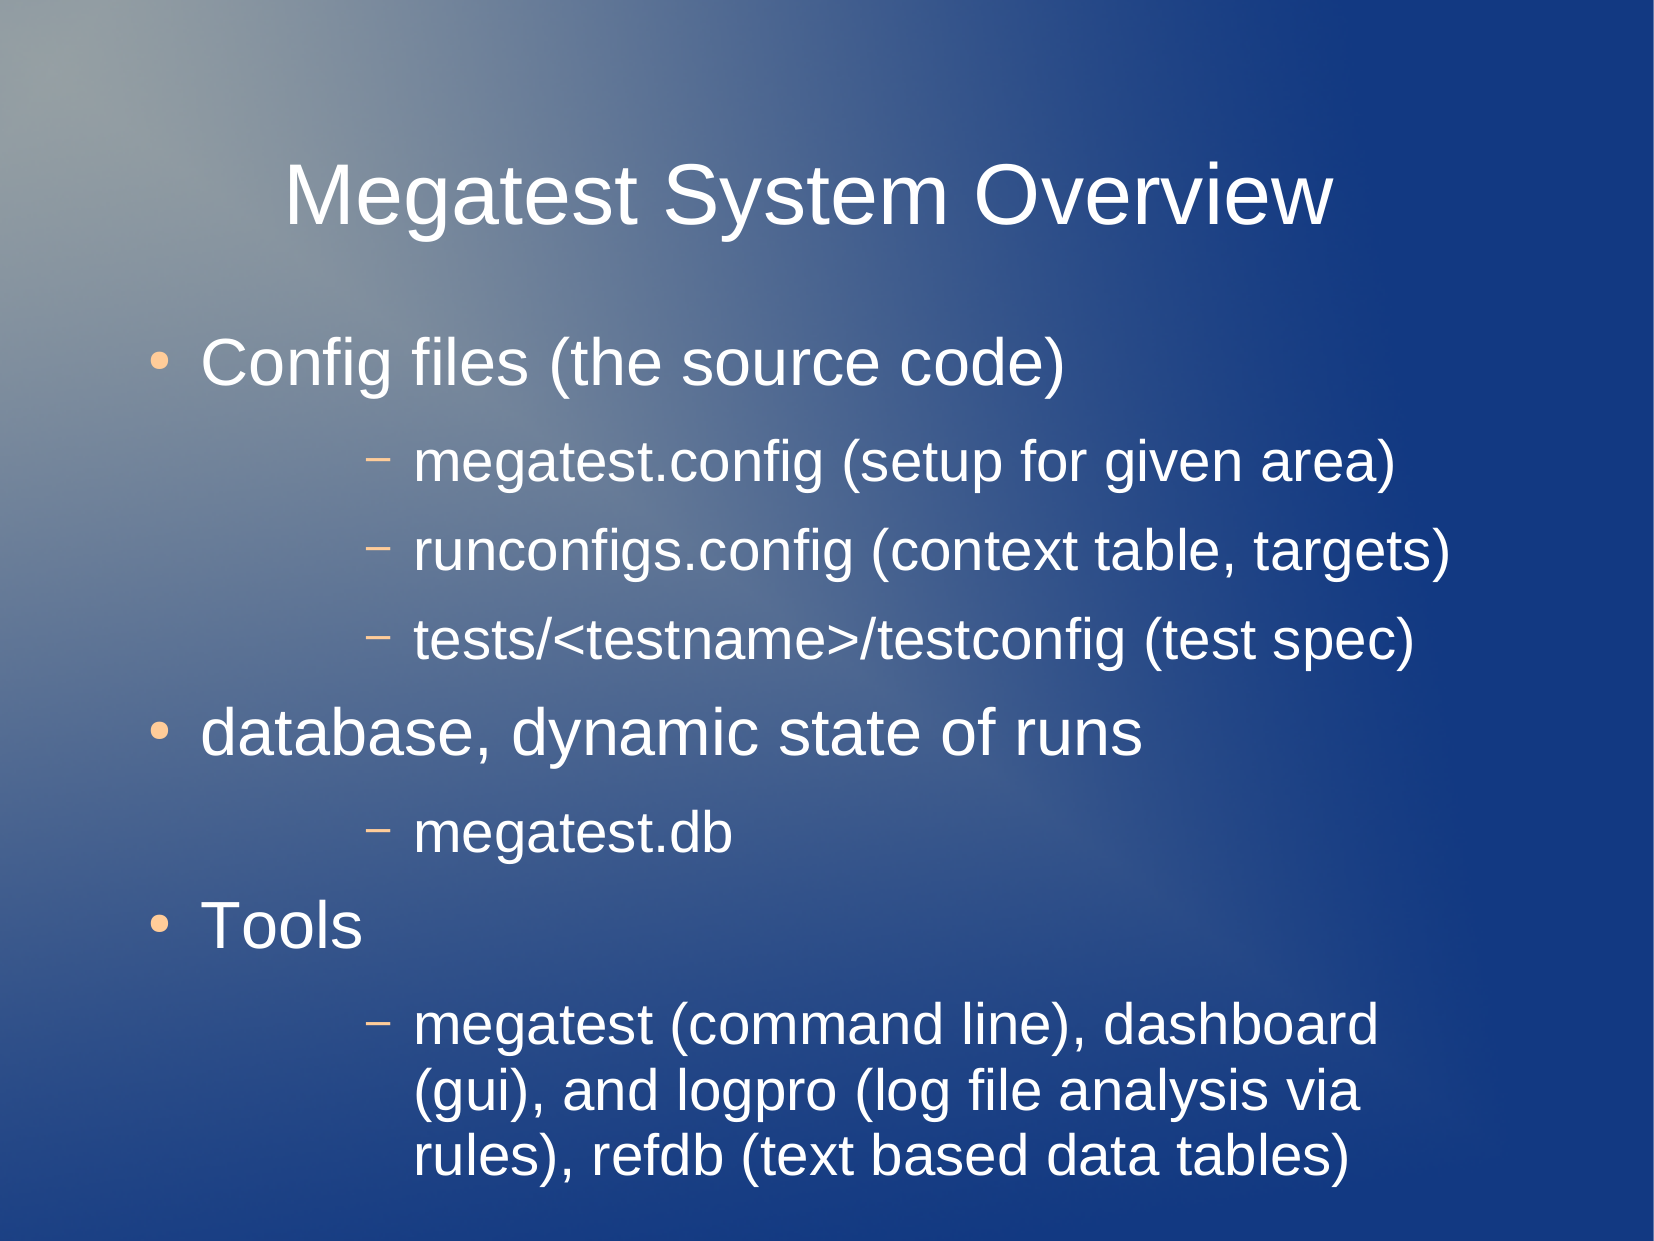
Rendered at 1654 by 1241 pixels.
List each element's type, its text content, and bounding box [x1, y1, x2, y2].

title Megatest System Overview [82, 90, 1536, 298]
picture [0, 0, 1654, 1241]
list Config files (the source code) megatest.config (setup for given area) runconfigs.config (context table, targets) tests/<testname>/testconfig (test spec) database, dynamic state of runs megatest.db Tools megatest (command line), dashboard (gui), and logpro (log file analysis via rules), refdb (text based data tables) [129, 324, 1489, 1188]
